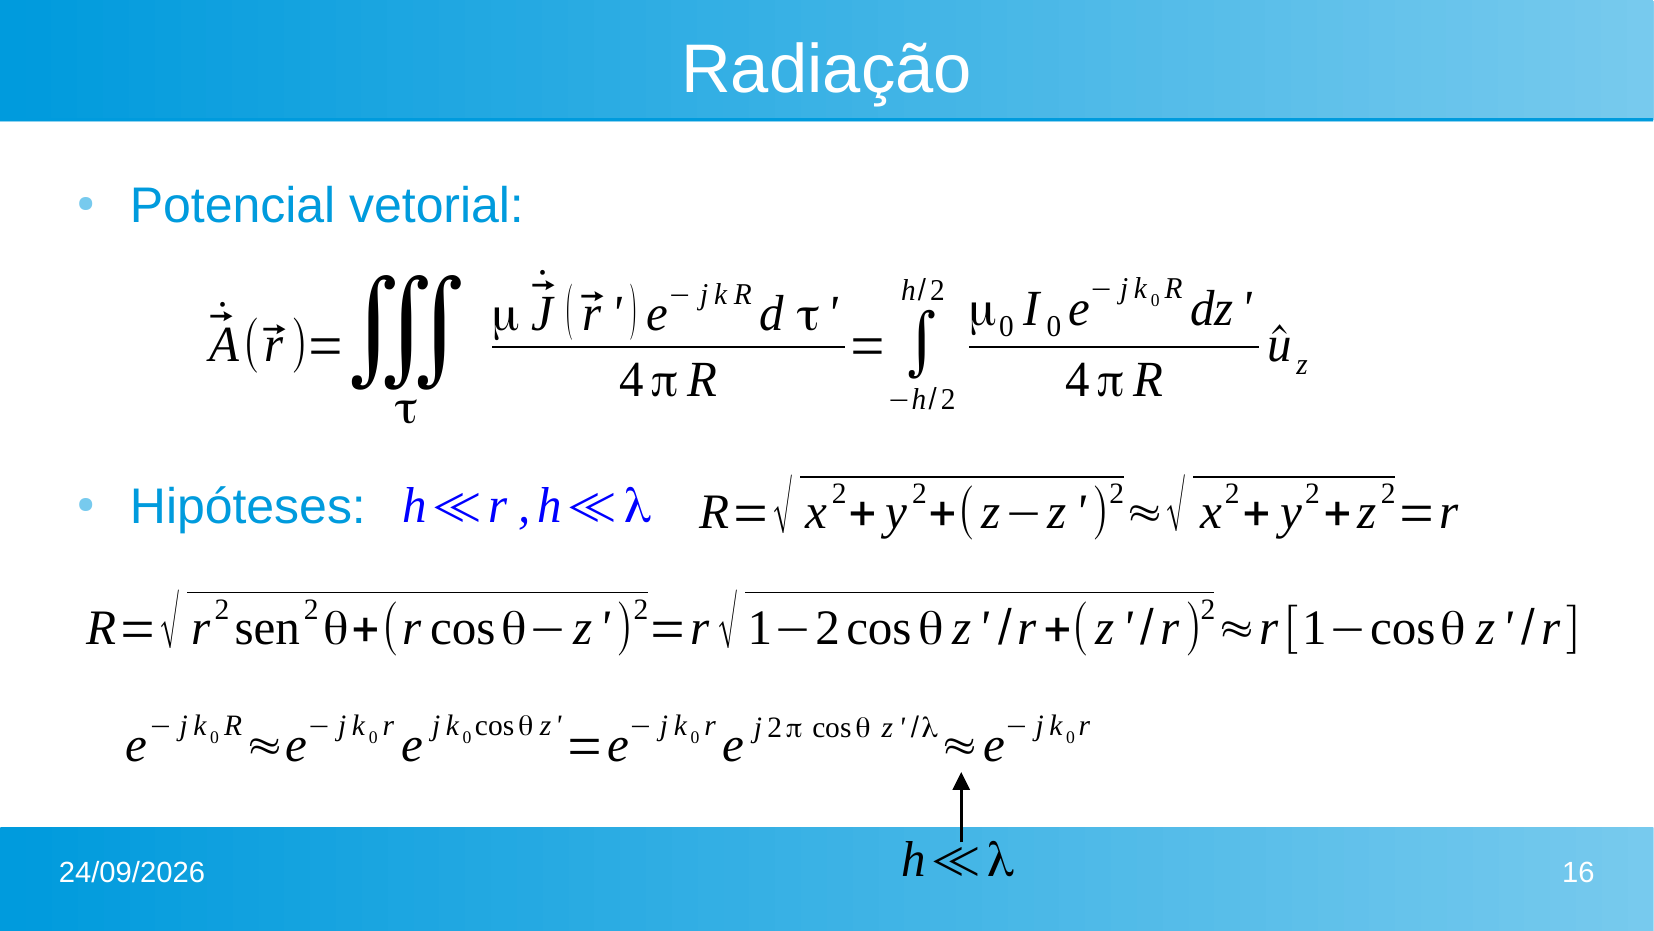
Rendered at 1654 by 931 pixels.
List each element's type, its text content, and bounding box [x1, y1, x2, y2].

chart [893, 832, 1023, 889]
list Potencial vetorial: Hipóteses: [59, 177, 1595, 335]
title Radiação [59, 29, 1595, 108]
chart [394, 477, 659, 534]
chart [199, 268, 1316, 426]
chart [77, 588, 1586, 659]
chart [119, 709, 1099, 773]
chart [690, 473, 1468, 544]
